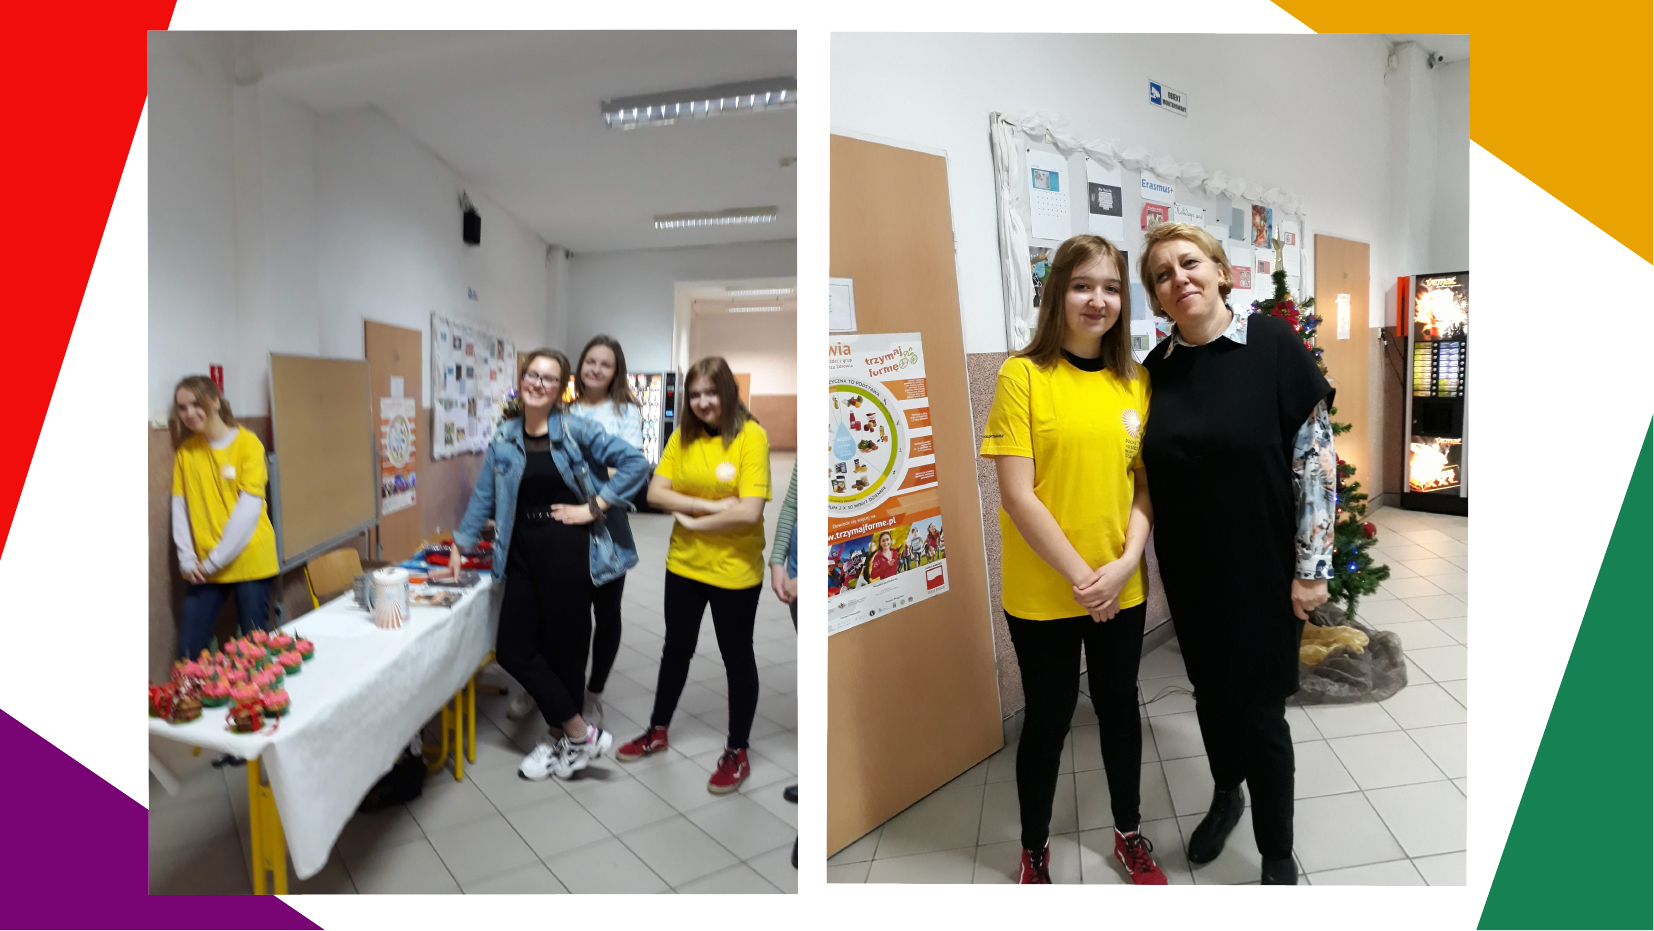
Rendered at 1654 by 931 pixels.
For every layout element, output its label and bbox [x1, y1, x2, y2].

picture [147, 29, 798, 895]
picture [826, 31, 1470, 886]
text_box [1210, 856, 1595, 916]
